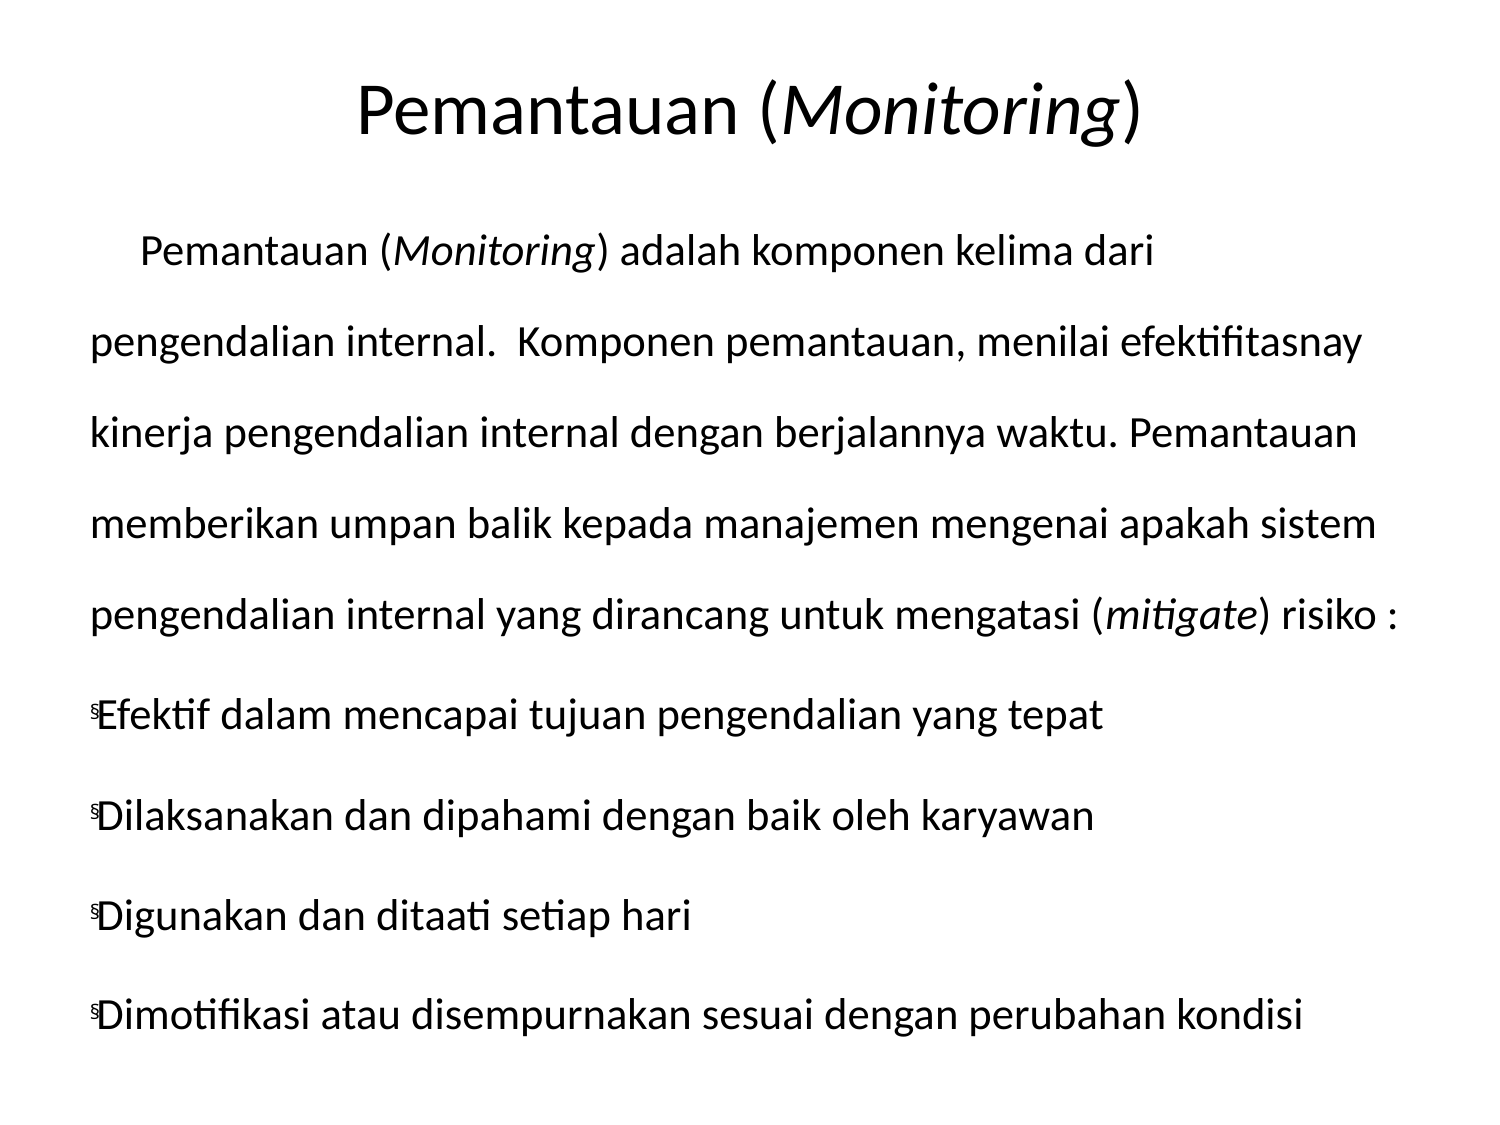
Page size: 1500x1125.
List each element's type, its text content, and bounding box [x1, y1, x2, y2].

list Pemantauan (Monitoring) adalah komponen kelima dari pengendalian internal. Komponen pemantauan, menilai efektifitasnay kinerja pengendalian internal dengan berjalannya waktu. Pemantauan memberikan umpan balik kepada manajemen mengenai apakah sistem pengendalian internal yang dirancang untuk mengatasi (mitigate) risiko : Efektif dalam mencapai tujuan pengendalian yang tepat Dilaksanakan dan dipahami dengan baik oleh karyawan Digunakan dan ditaati setiap hari Dimotifikasi atau disempurnakan sesuai dengan perubahan kondisi [75, 175, 1425, 1090]
title Pemantauan (Monitoring) [75, 45, 1425, 164]
